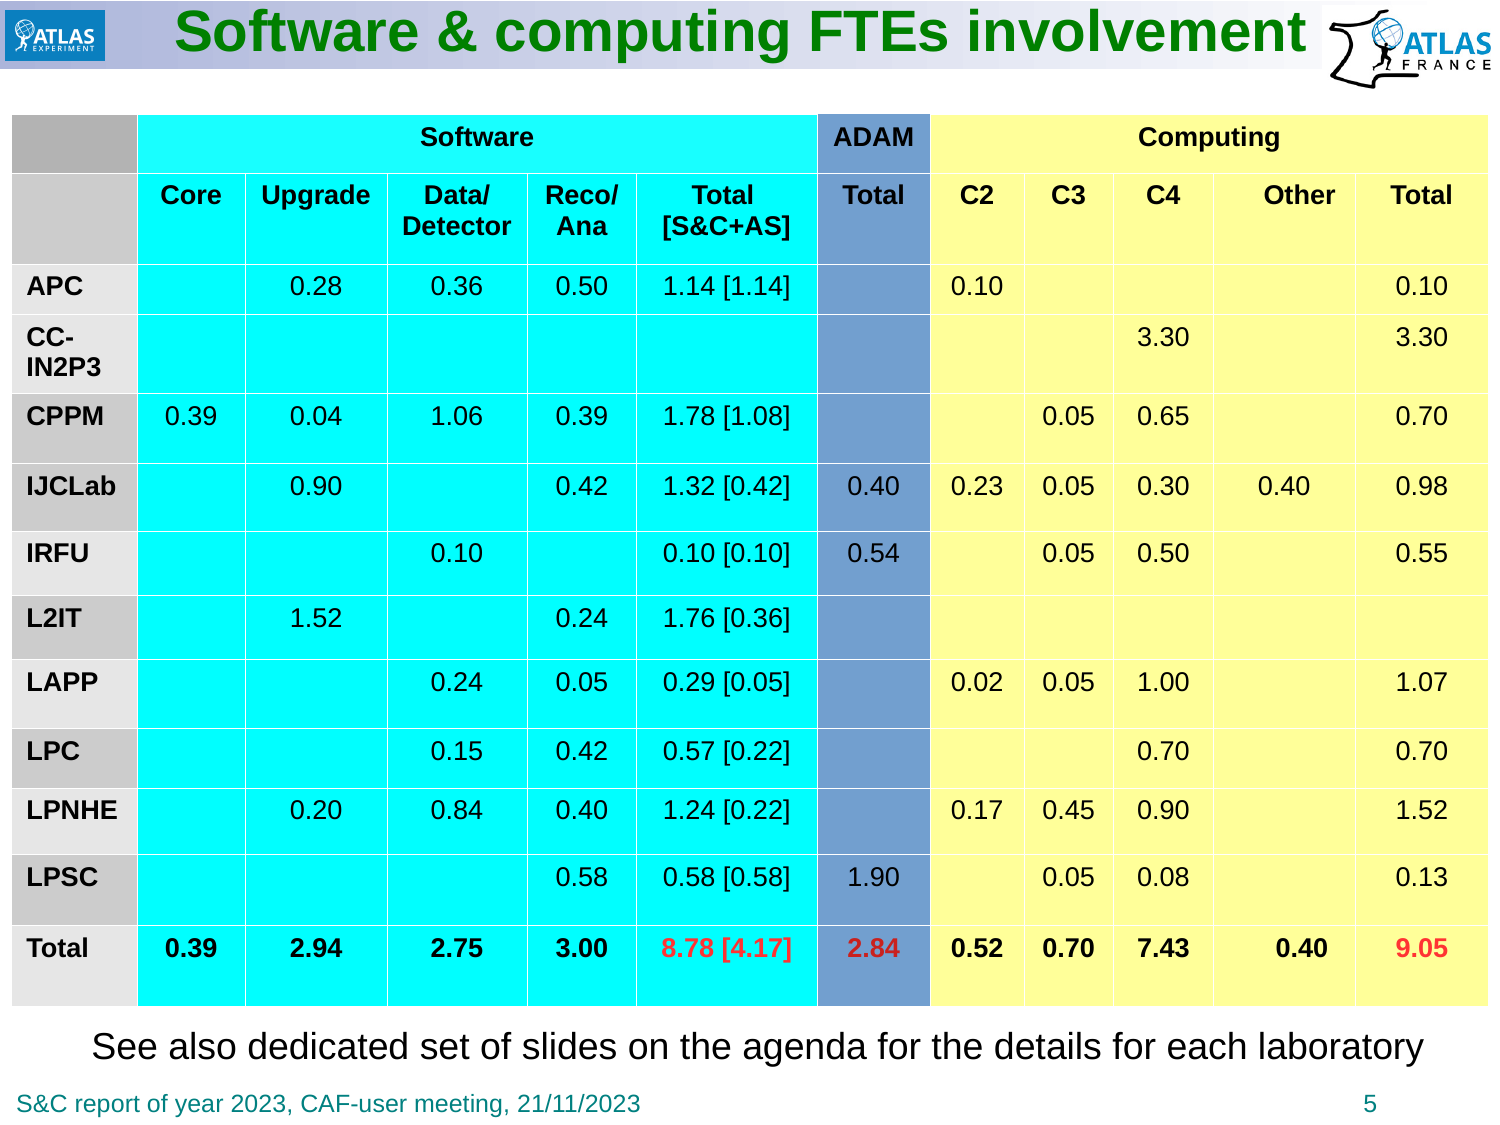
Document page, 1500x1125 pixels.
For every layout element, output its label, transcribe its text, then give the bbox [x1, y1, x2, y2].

table_cell 0.23 [931, 464, 1024, 531]
table_cell 1.52 [246, 596, 387, 659]
table_header Software [138, 115, 817, 173]
table_cell 0.24 [388, 660, 527, 728]
table_cell [931, 394, 1024, 463]
table_cell [528, 315, 636, 393]
table_cell 1.24 [0.22] [637, 789, 817, 854]
table_cell 0.65 [1114, 394, 1213, 463]
table_cell 1.90 [818, 855, 930, 925]
table_cell [1214, 789, 1355, 854]
table_cell 0.20 [246, 789, 387, 854]
table_cell 0.05 [1025, 532, 1113, 595]
table_cell Data/Detector [388, 174, 527, 264]
table_cell Upgrade [246, 174, 387, 264]
table_cell [246, 729, 387, 788]
table_cell CPPM [12, 394, 137, 463]
table_cell 0.40 [1214, 926, 1355, 1006]
table_header [12, 115, 137, 173]
table_cell [388, 855, 527, 925]
table_cell 0.90 [1114, 789, 1213, 854]
table_cell LPSC [12, 855, 137, 925]
table_cell 2.75 [388, 926, 527, 1006]
table_cell 0.90 [246, 464, 387, 531]
table_cell [246, 532, 387, 595]
table_cell 1.76 [0.36] [637, 596, 817, 659]
table_cell [818, 729, 930, 788]
table_cell 3.30 [1114, 315, 1213, 393]
table_cell 0.08 [1114, 855, 1213, 925]
table_cell 0.05 [528, 660, 636, 728]
table_cell [1025, 315, 1113, 393]
table_cell [138, 729, 245, 788]
table_cell [1356, 596, 1488, 659]
table_cell 0.04 [246, 394, 387, 463]
table_cell 0.70 [1356, 394, 1488, 463]
table_cell [818, 315, 930, 393]
table_cell [138, 596, 245, 659]
table_cell 9.05 [1356, 926, 1488, 1006]
table_cell [1214, 394, 1355, 463]
table_cell LAPP [12, 660, 137, 728]
table_cell Total [1356, 174, 1488, 264]
table_cell [388, 315, 527, 393]
table_cell 0.39 [138, 394, 245, 463]
table_cell C2 [931, 174, 1024, 264]
table_cell [1214, 265, 1355, 314]
table_cell 0.24 [528, 596, 636, 659]
table_cell 0.13 [1356, 855, 1488, 925]
table_cell 3.30 [1356, 315, 1488, 393]
table_cell [1114, 596, 1213, 659]
table_cell [1214, 729, 1355, 788]
table_cell 0.84 [388, 789, 527, 854]
table_cell [138, 315, 245, 393]
table_cell Reco/ Ana [528, 174, 636, 264]
table_cell 0.98 [1356, 464, 1488, 531]
table_cell 0.10 [931, 265, 1024, 314]
table_cell 0.54 [818, 532, 930, 595]
table_cell 0.42 [528, 729, 636, 788]
table_cell 0.40 [528, 789, 636, 854]
table_cell 0.39 [528, 394, 636, 463]
table_cell 1.00 [1114, 660, 1213, 728]
table_cell [931, 729, 1024, 788]
table_cell 0.70 [1025, 926, 1113, 1006]
table_cell Total [S&C+AS] [637, 174, 817, 264]
table_cell 0.05 [1025, 855, 1113, 925]
table_cell [1214, 315, 1355, 393]
table_cell 0.50 [528, 265, 636, 314]
table_cell IJCLab [12, 464, 137, 531]
table_cell 0.30 [1114, 464, 1213, 531]
table_cell [138, 532, 245, 595]
table_cell [246, 855, 387, 925]
table_cell Total [818, 174, 930, 264]
table_cell 1.14 [1.14] [637, 265, 817, 314]
table_cell [388, 596, 527, 659]
table_cell 0.40 [818, 464, 930, 531]
table_cell 1.06 [388, 394, 527, 463]
table_cell 0.28 [246, 265, 387, 314]
table_cell 3.00 [528, 926, 636, 1006]
table_cell 8.78 [4.17] [637, 926, 817, 1006]
table_cell 0.15 [388, 729, 527, 788]
table_cell [1025, 596, 1113, 659]
table_cell 0.10 [1356, 265, 1488, 314]
table_cell LPNHE [12, 789, 137, 854]
table_cell [931, 532, 1024, 595]
table_cell [931, 315, 1024, 393]
text_box See also dedicated set of slides on the agenda for the details for each laboratory [76, 1017, 1459, 1075]
table_cell [818, 660, 930, 728]
table_cell 7.43 [1114, 926, 1213, 1006]
table_cell 0.29 [0.05] [637, 660, 817, 728]
table_cell 1.52 [1356, 789, 1488, 854]
table_cell 0.57 [0.22] [637, 729, 817, 788]
table_cell [1114, 265, 1213, 314]
table_cell 0.55 [1356, 532, 1488, 595]
table_cell 0.58 [0.58] [637, 855, 817, 925]
table_cell CC-IN2P3 [12, 315, 137, 393]
table_cell C4 [1114, 174, 1213, 264]
table_cell IRFU [12, 532, 137, 595]
table_cell [138, 660, 245, 728]
table_cell [818, 596, 930, 659]
table_cell 0.10 [388, 532, 527, 595]
table_cell 1.32 [0.42] [637, 464, 817, 531]
table_cell Core [138, 174, 245, 264]
table_cell 1.78 [1.08] [637, 394, 817, 463]
table_cell 0.45 [1025, 789, 1113, 854]
table_cell [388, 464, 527, 531]
table_cell [138, 464, 245, 531]
table_cell 0.52 [931, 926, 1024, 1006]
table_cell 0.05 [1025, 394, 1113, 463]
table_cell [138, 265, 245, 314]
table_cell [1214, 660, 1355, 728]
table_cell [1214, 532, 1355, 595]
table_cell [246, 315, 387, 393]
table_cell 0.36 [388, 265, 527, 314]
table_cell 0.58 [528, 855, 636, 925]
table_cell [1214, 596, 1355, 659]
table_cell [138, 789, 245, 854]
table_cell 0.39 [138, 926, 245, 1006]
table_cell [931, 596, 1024, 659]
table_cell 0.50 [1114, 532, 1213, 595]
table_cell 1.07 [1356, 660, 1488, 728]
table_cell [818, 789, 930, 854]
table_cell 0.70 [1356, 729, 1488, 788]
table_cell 2.84 [818, 926, 930, 1006]
table_cell Total [12, 926, 137, 1006]
table_cell LPC [12, 729, 137, 788]
table_cell 0.70 [1114, 729, 1213, 788]
table_header Computing [931, 115, 1488, 173]
table_cell 0.02 [931, 660, 1024, 728]
table_cell 0.05 [1025, 660, 1113, 728]
table_cell Other [1214, 174, 1355, 264]
table_cell [931, 855, 1024, 925]
table_cell [246, 660, 387, 728]
table_header ADAM [818, 114, 930, 173]
text_box Software & computing FTEs involvement [7, 0, 1500, 116]
table_cell 0.05 [1025, 464, 1113, 531]
table_cell 0.10 [0.10] [637, 532, 817, 595]
table_cell 2.94 [246, 926, 387, 1006]
table_cell [1214, 855, 1355, 925]
table_cell [637, 315, 817, 393]
table_cell L2IT [12, 596, 137, 659]
table_cell [818, 394, 930, 463]
table_cell [138, 855, 245, 925]
table_cell [1025, 265, 1113, 314]
table_cell 0.17 [931, 789, 1024, 854]
table_cell C3 [1025, 174, 1113, 264]
table_cell [12, 174, 137, 264]
table_cell [528, 532, 636, 595]
table_cell 0.40 [1214, 464, 1355, 531]
table_cell [1025, 729, 1113, 788]
table_cell [818, 265, 930, 314]
table_cell 0.42 [528, 464, 636, 531]
table_cell APC [12, 265, 137, 314]
